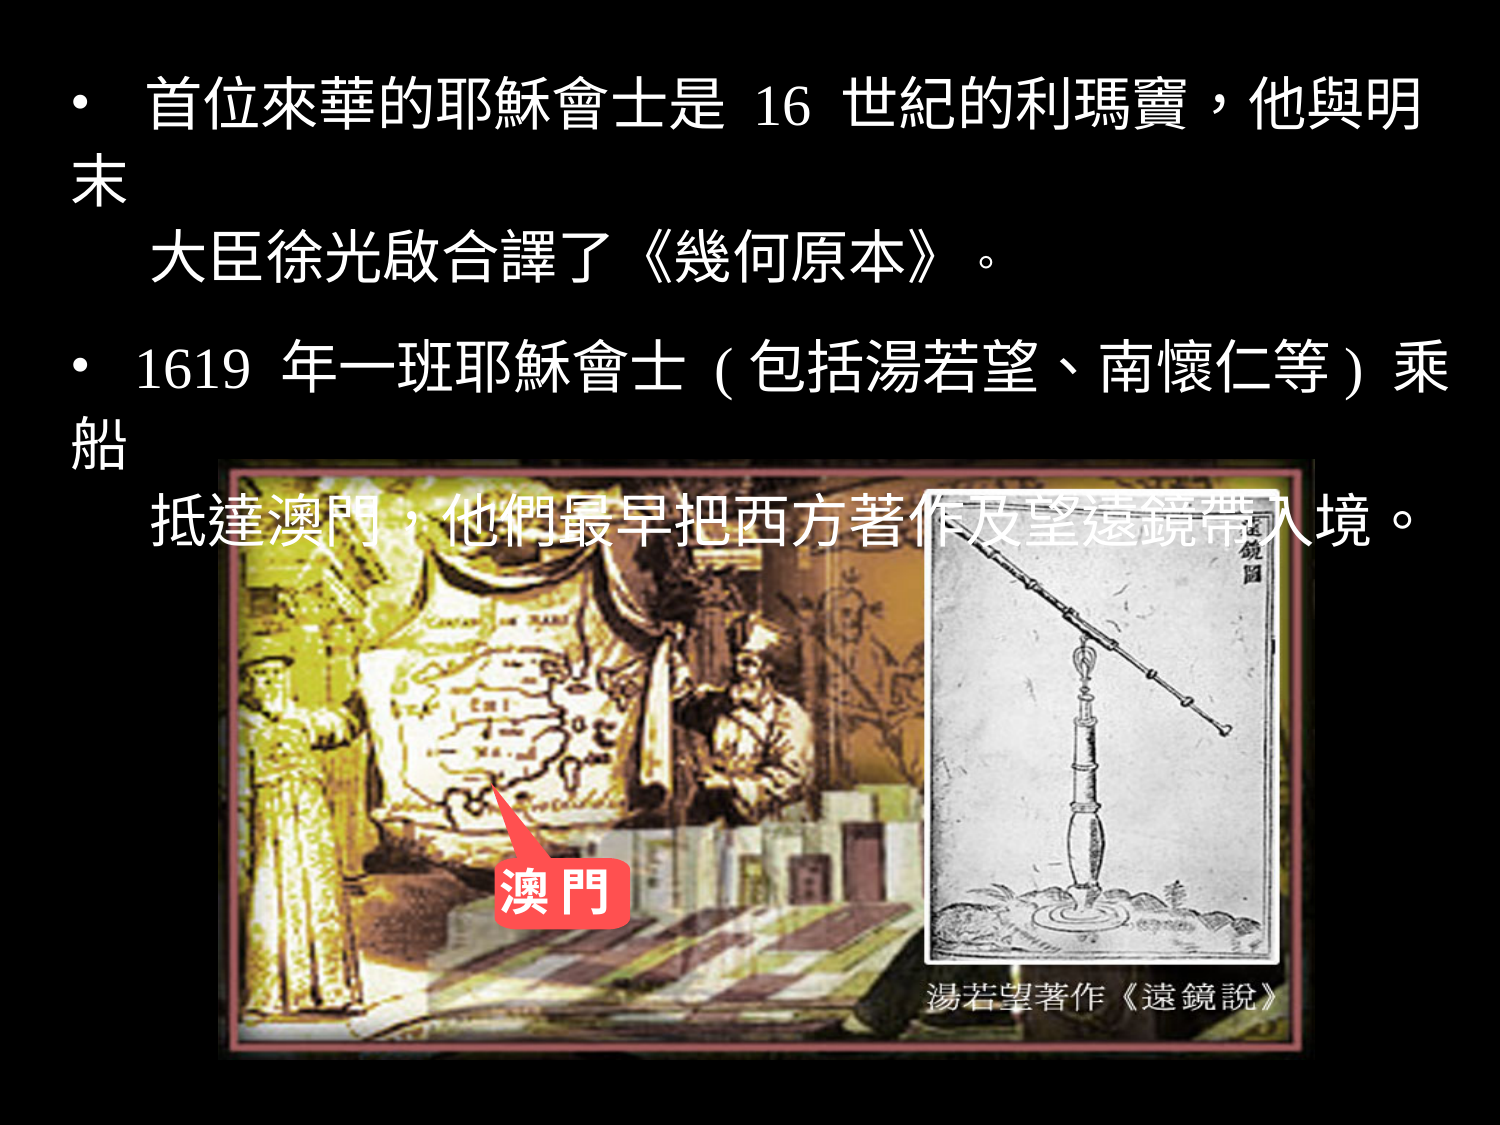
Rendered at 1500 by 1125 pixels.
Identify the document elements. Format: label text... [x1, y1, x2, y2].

text_box 首位來華的耶穌會士是 16 世紀的利瑪竇，他與明末 大臣徐光啟合譯了《幾何原本》。 1619 年一班耶穌會士 (包括湯若望、南懷仁等) 乘船 抵達澳門，他們最早把西方著作及望遠鏡帶入境。 [64, 53, 1459, 561]
picture [218, 561, 1315, 1060]
text_box 澳 門 [490, 782, 631, 930]
